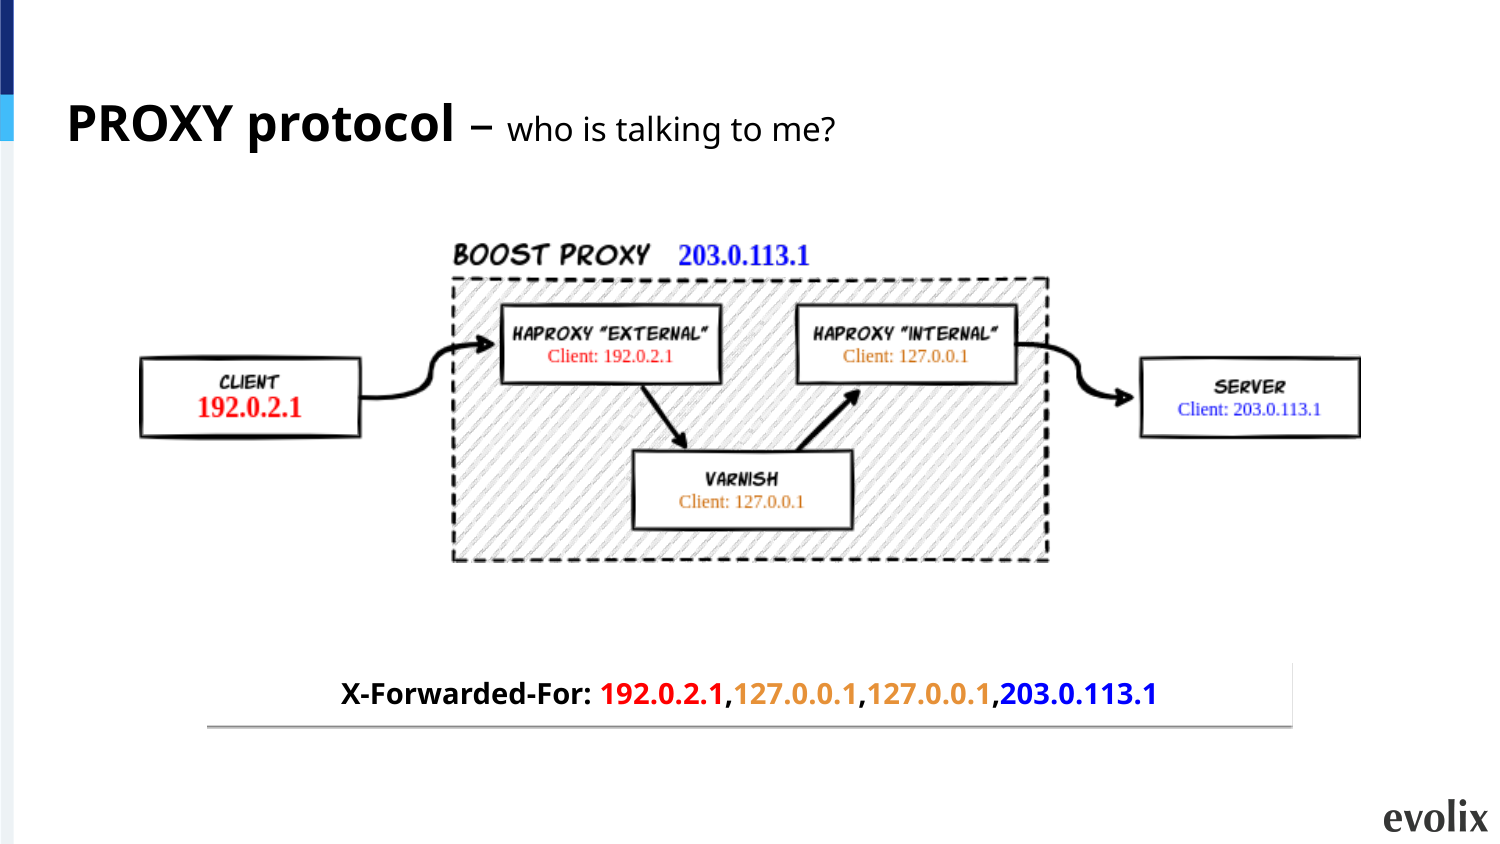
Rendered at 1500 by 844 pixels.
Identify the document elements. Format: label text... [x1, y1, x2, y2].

title PROXY protocol – who is talking to me? [51, 76, 1449, 171]
text_box X-Forwarded-For: 192.0.2.1,127.0.0.1,127.0.0.1,203.0.113.1 [207, 660, 1293, 726]
picture [0, 0, 1500, 844]
